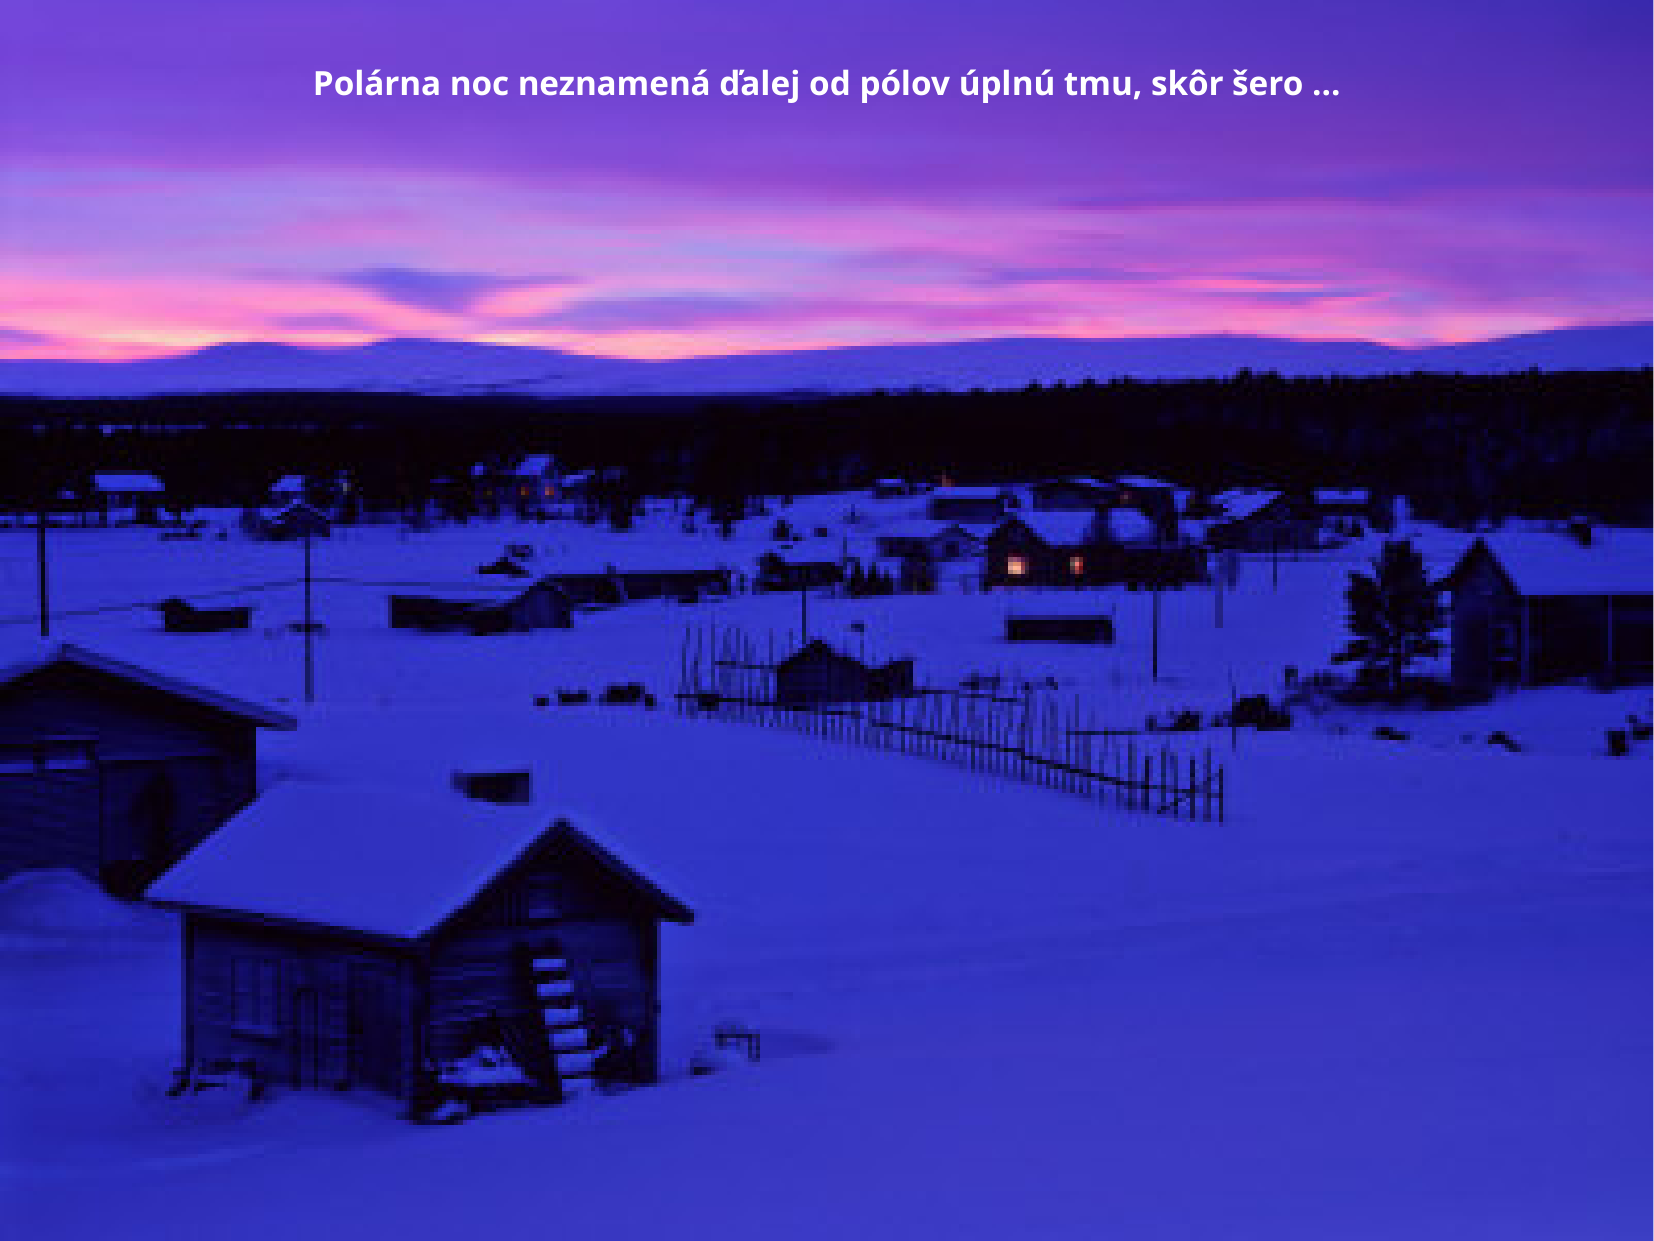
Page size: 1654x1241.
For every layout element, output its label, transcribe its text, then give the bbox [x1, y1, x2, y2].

text_box Polárna noc neznamená ďalej od pólov úplnú tmu, skôr šero ... [34, 29, 1630, 92]
picture [0, 0, 1654, 1241]
